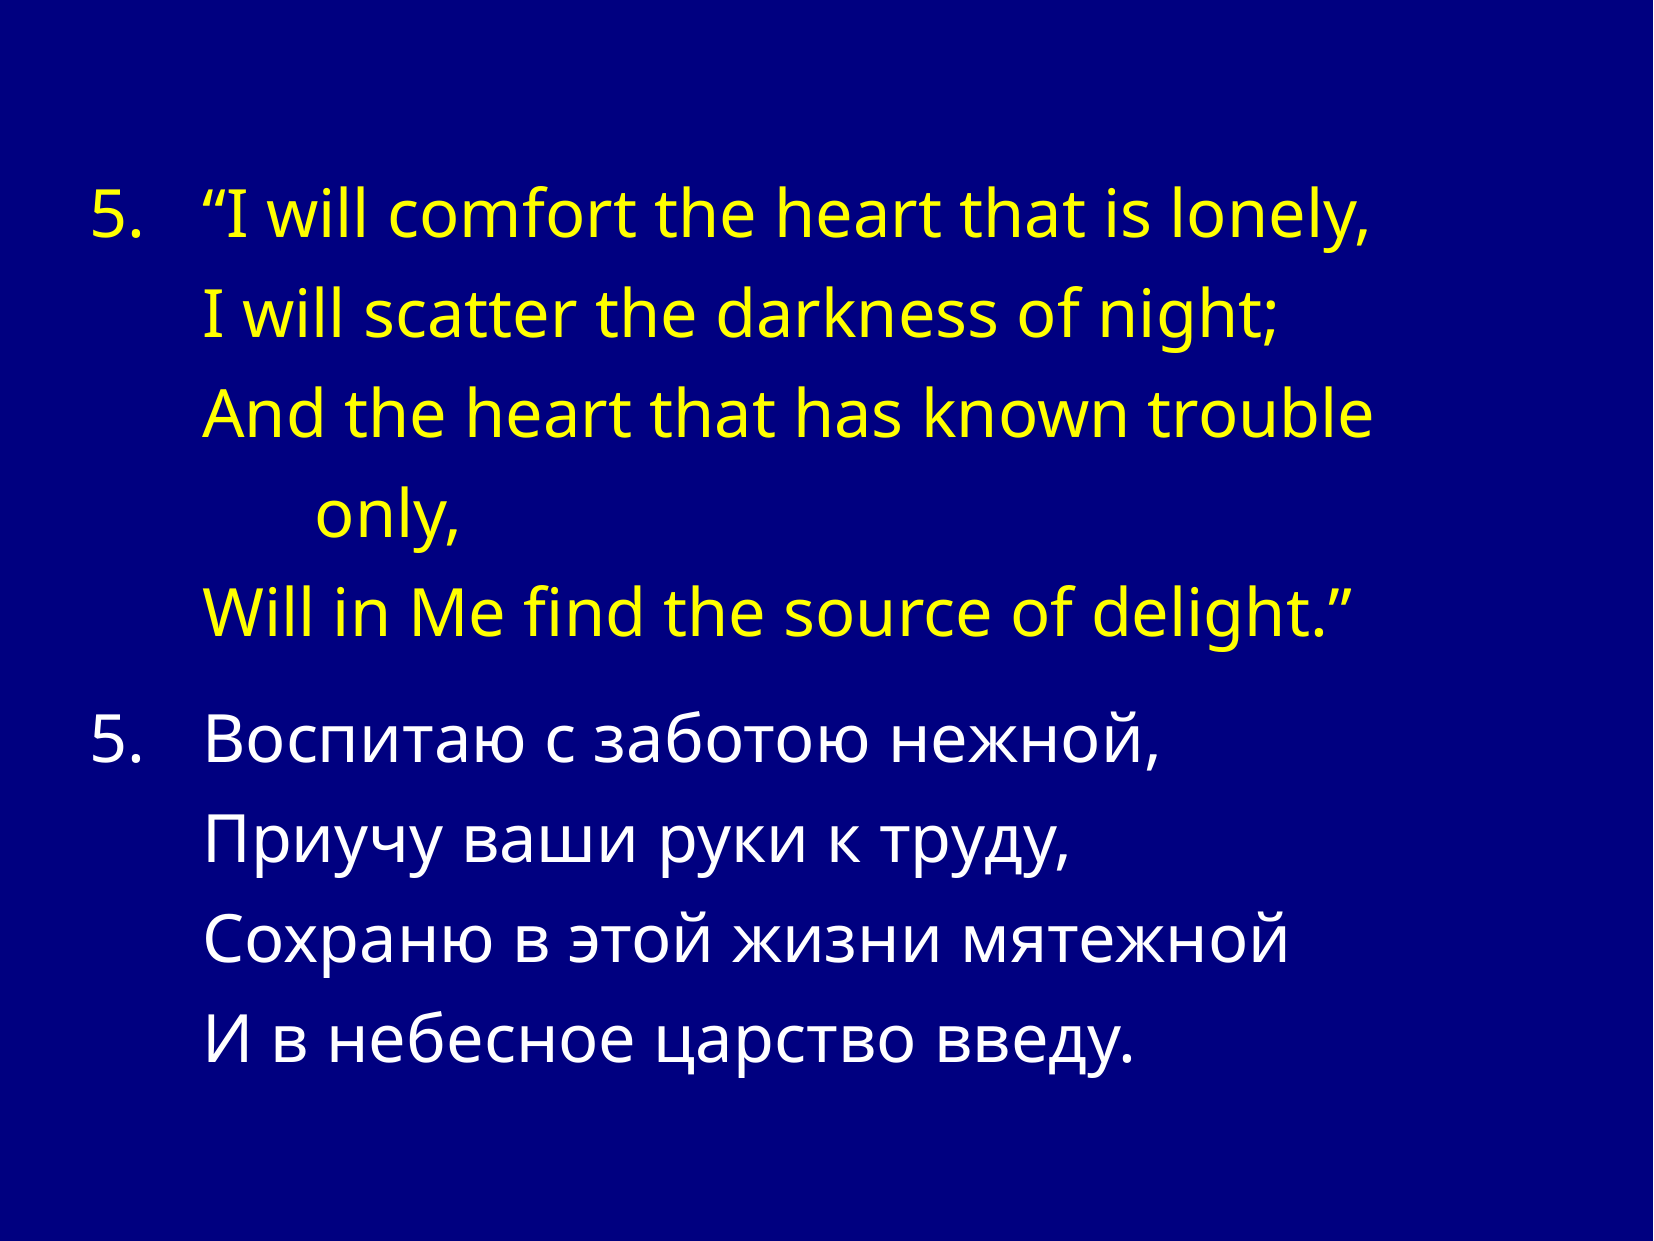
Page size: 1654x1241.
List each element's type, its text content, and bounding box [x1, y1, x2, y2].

text_box 5. Воспитаю с заботою нежной, Приучу ваши руки к труду, Сохраню в этой жизни мятежной И в небесное царство введу. [75, 675, 1576, 1163]
text_box 5. “I will comfort the heart that is lonely, I will scatter the darkness of night; And the heart that has known trouble only, Will in Me find the source of delight.” [75, 150, 1576, 638]
